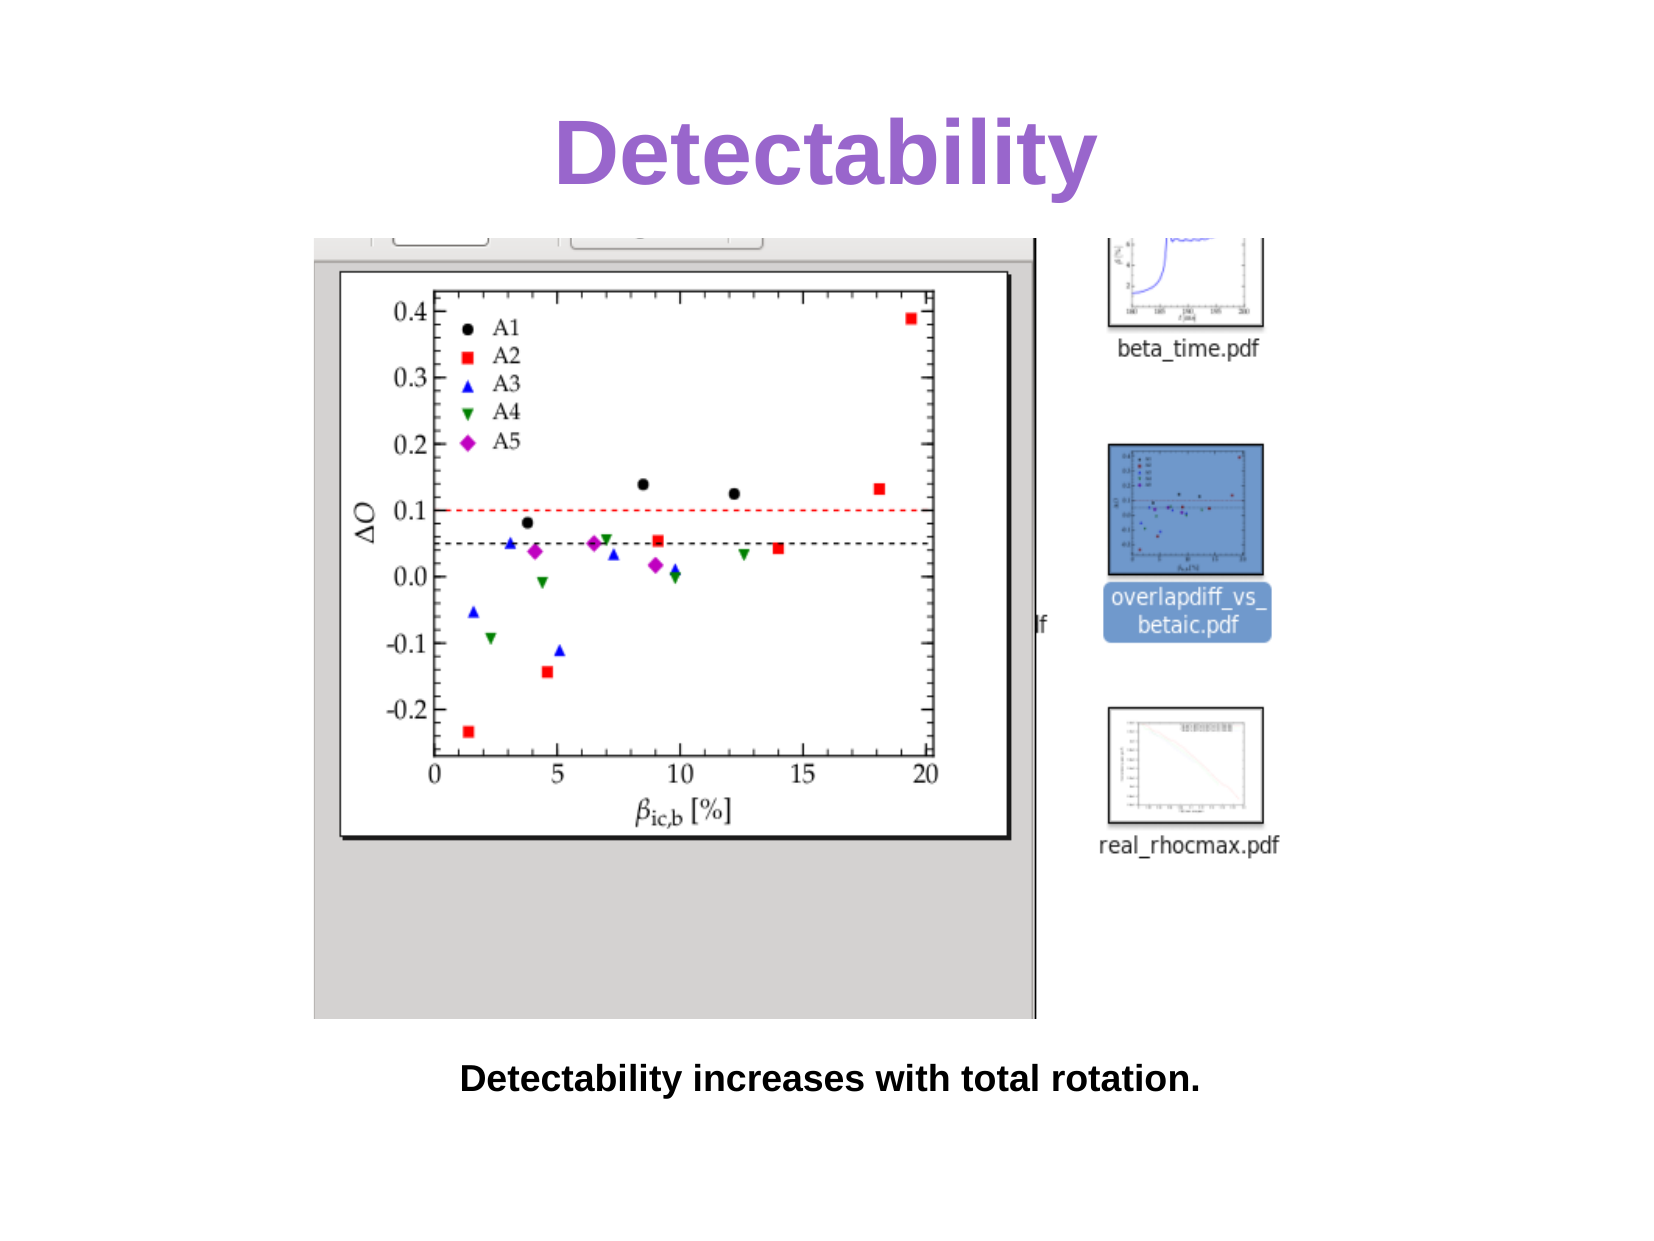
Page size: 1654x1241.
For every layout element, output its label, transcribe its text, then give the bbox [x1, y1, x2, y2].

text_box Detectability increases with total rotation. [320, 1049, 1341, 1107]
title Detectability [82, 49, 1571, 257]
picture [313, 238, 1326, 1019]
